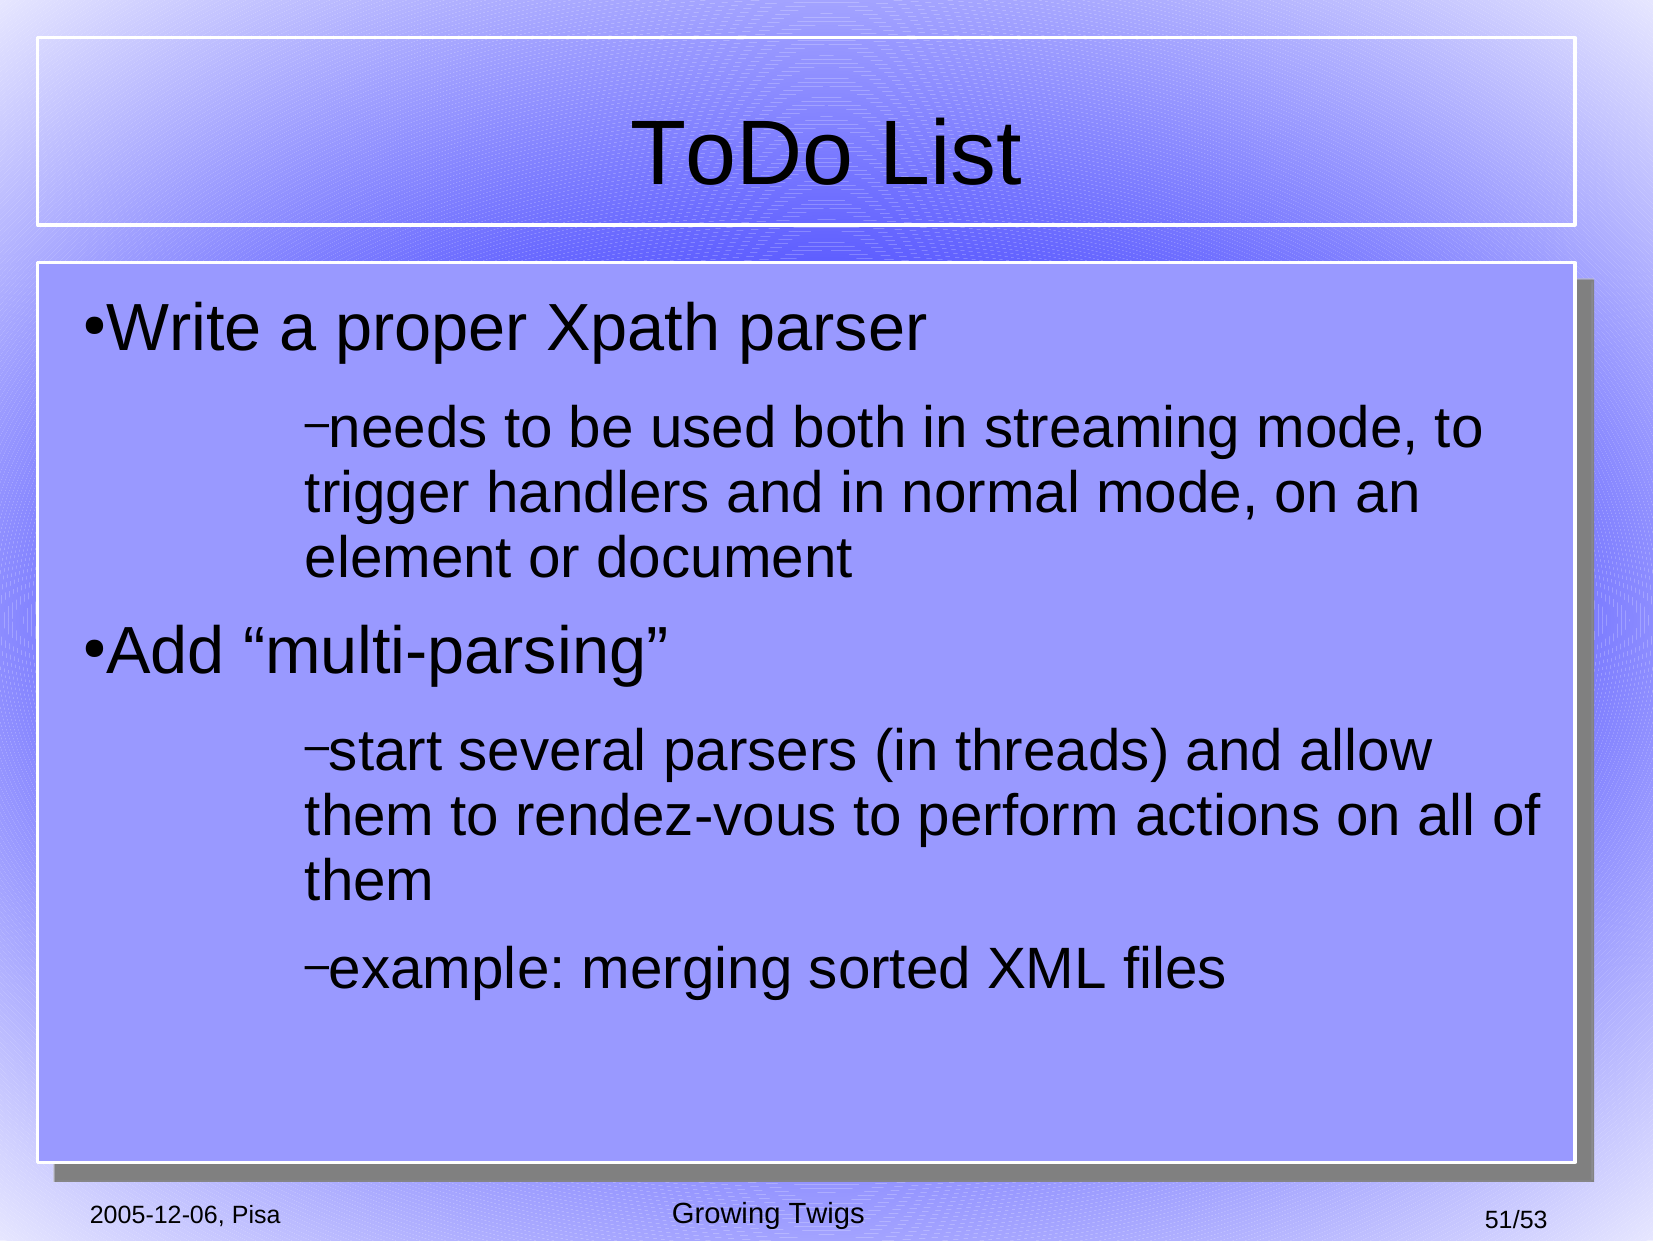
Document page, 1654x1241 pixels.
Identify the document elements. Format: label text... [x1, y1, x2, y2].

list Write a proper Xpath parser needs to be used both in streaming mode, to trigger handlers and in normal mode, on an element or document Add “multi-parsing” start several parsers (in threads) and allow them to rendez-vous to perform actions on all of them example: merging sorted XML files [82, 290, 1571, 1126]
title ToDo List [82, 49, 1571, 257]
